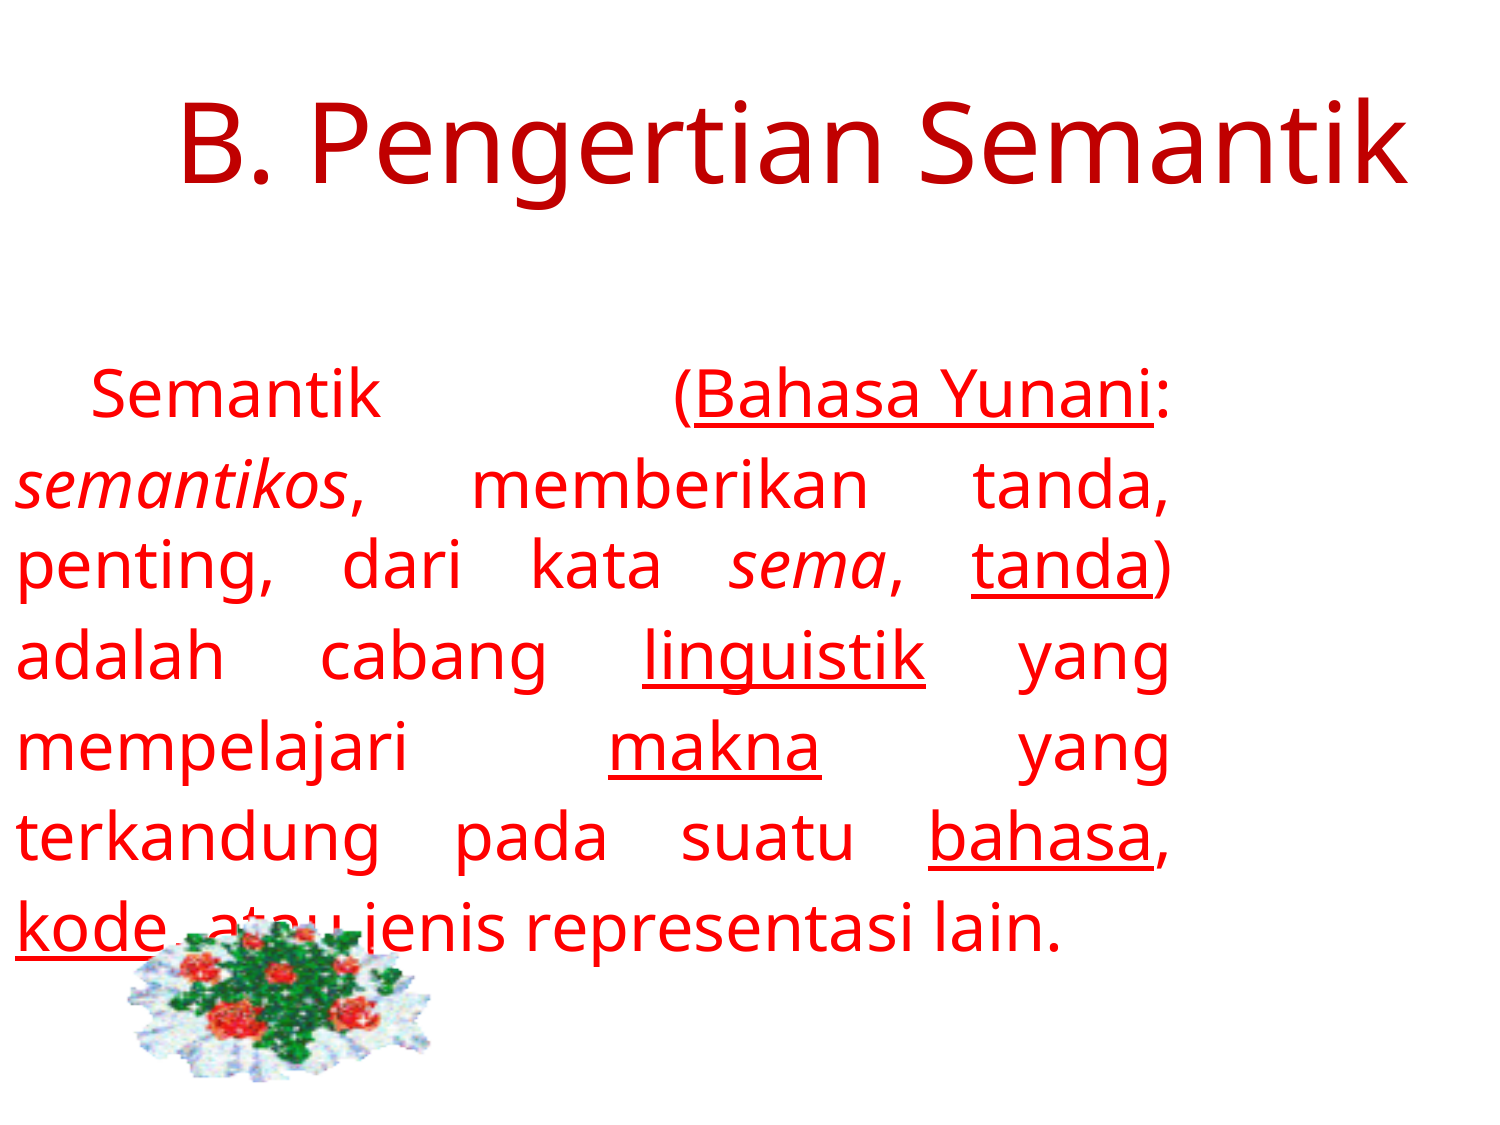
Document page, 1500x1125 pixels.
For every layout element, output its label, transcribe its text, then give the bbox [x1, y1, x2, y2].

list Semantik (Bahasa Yunani: semantikos, memberikan tanda, penting, dari kata sema, tanda) adalah cabang linguistik yang mempelajari makna yang terkandung pada suatu bahasa, kode, atau jenis representasi lain. [0, 249, 1188, 1005]
picture [125, 901, 438, 1088]
title B. Pengertian Semantik [75, 45, 1425, 233]
